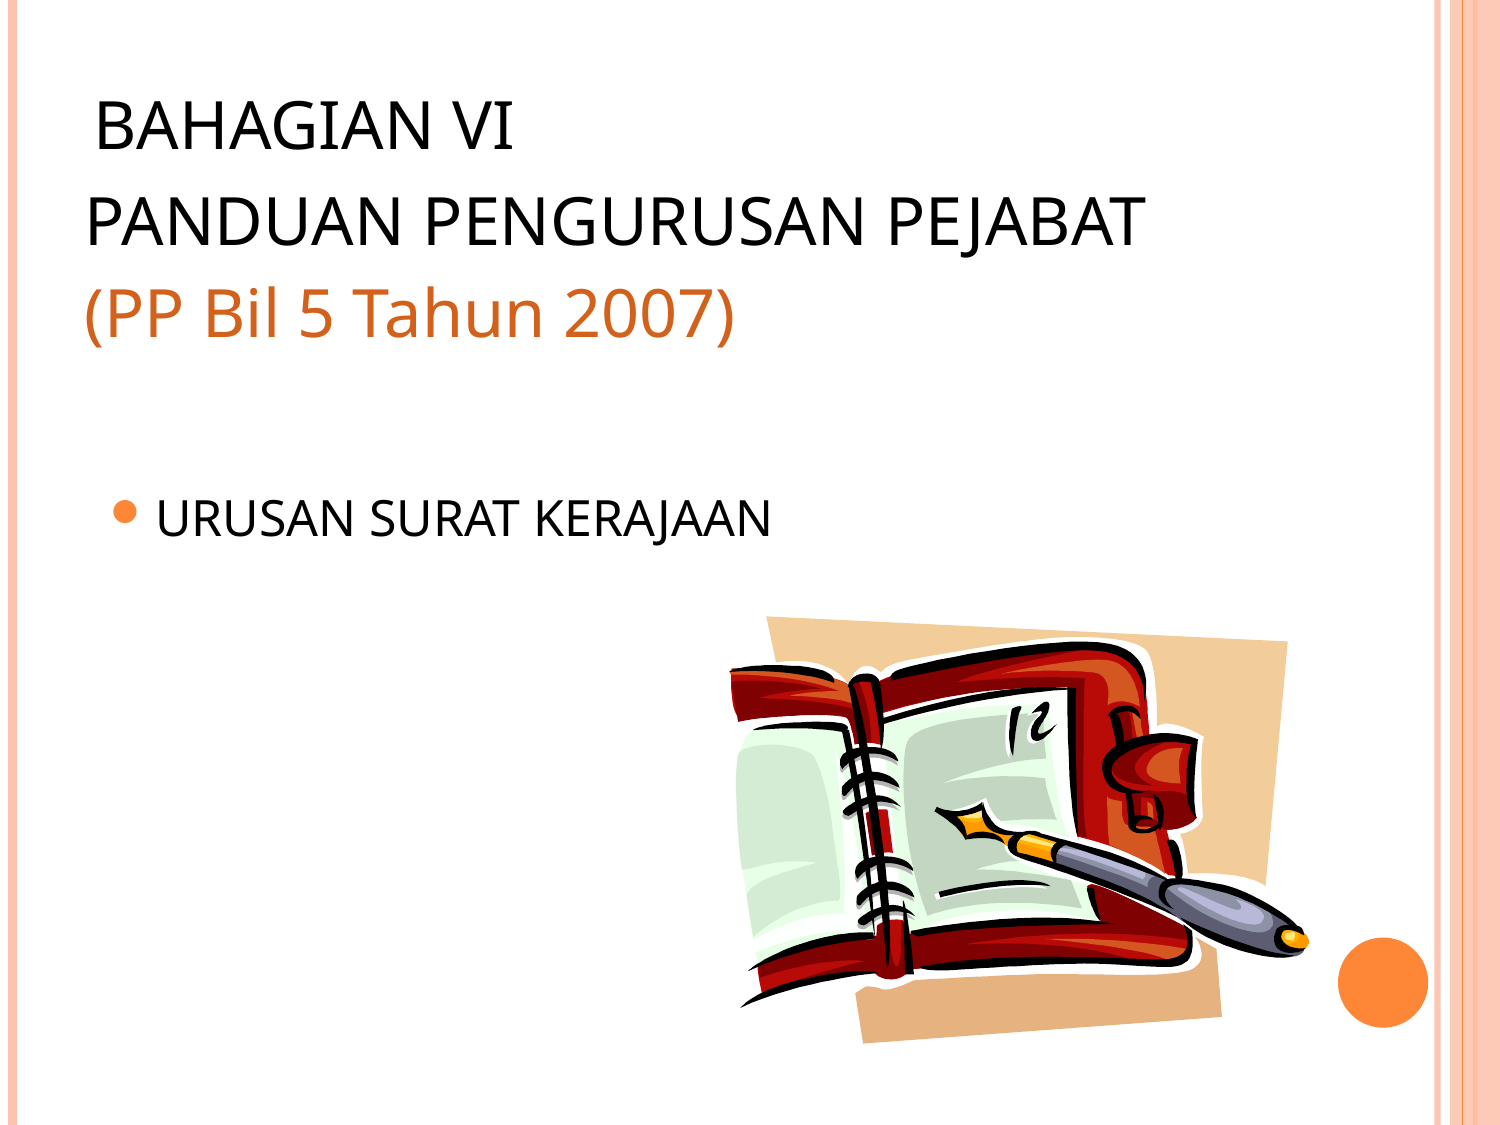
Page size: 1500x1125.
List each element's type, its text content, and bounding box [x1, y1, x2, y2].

picture [725, 612, 1314, 1048]
list BAHAGIAN VI PANDUAN PENGURUSAN PEJABAT (PP Bil 5 Tahun 2007) URUSAN SURAT KERAJAAN [35, 58, 1425, 1067]
